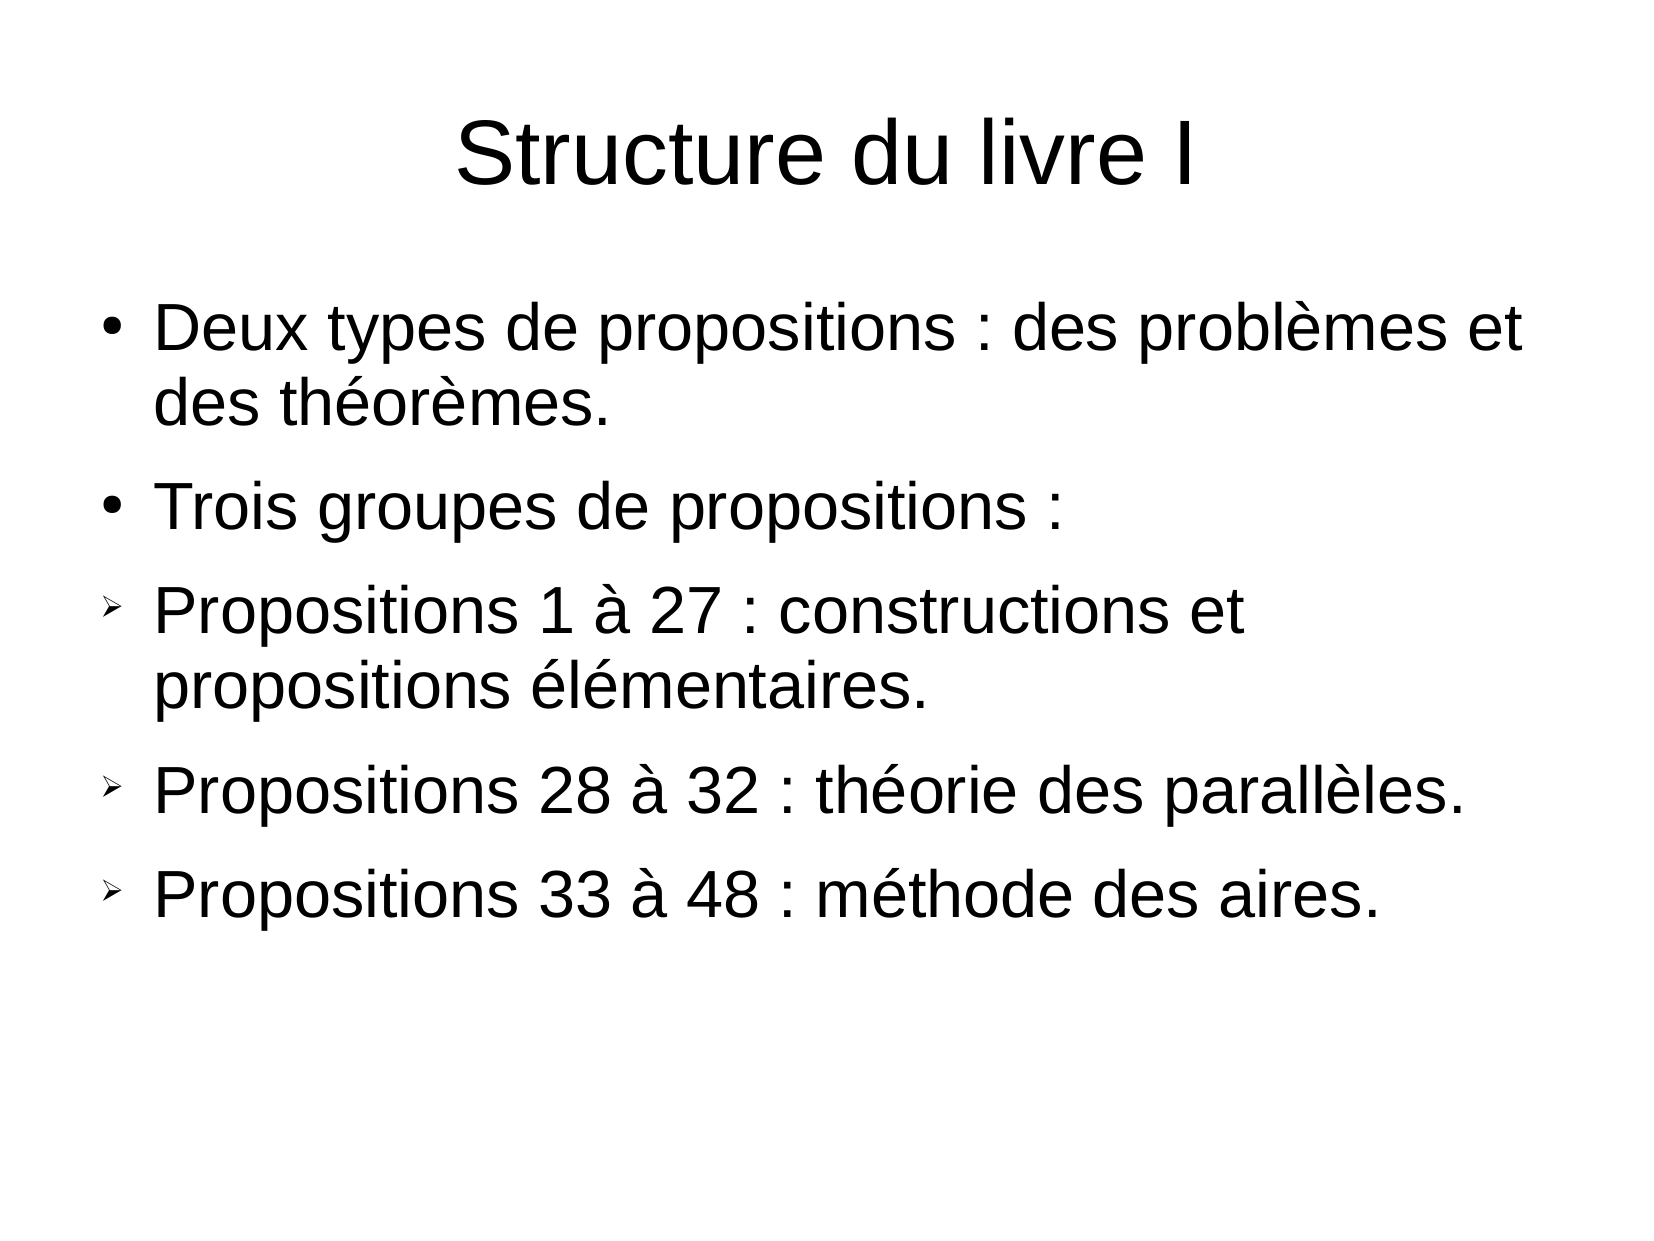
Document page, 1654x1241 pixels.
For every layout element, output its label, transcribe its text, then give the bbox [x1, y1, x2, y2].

title Structure du livre I [82, 49, 1571, 257]
list Deux types de propositions : des problèmes et des théorèmes. Trois groupes de propositions : Propositions 1 à 27 : constructions et propositions élémentaires. Propositions 28 à 32 : théorie des parallèles. Propositions 33 à 48 : méthode des aires. [82, 290, 1571, 1010]
